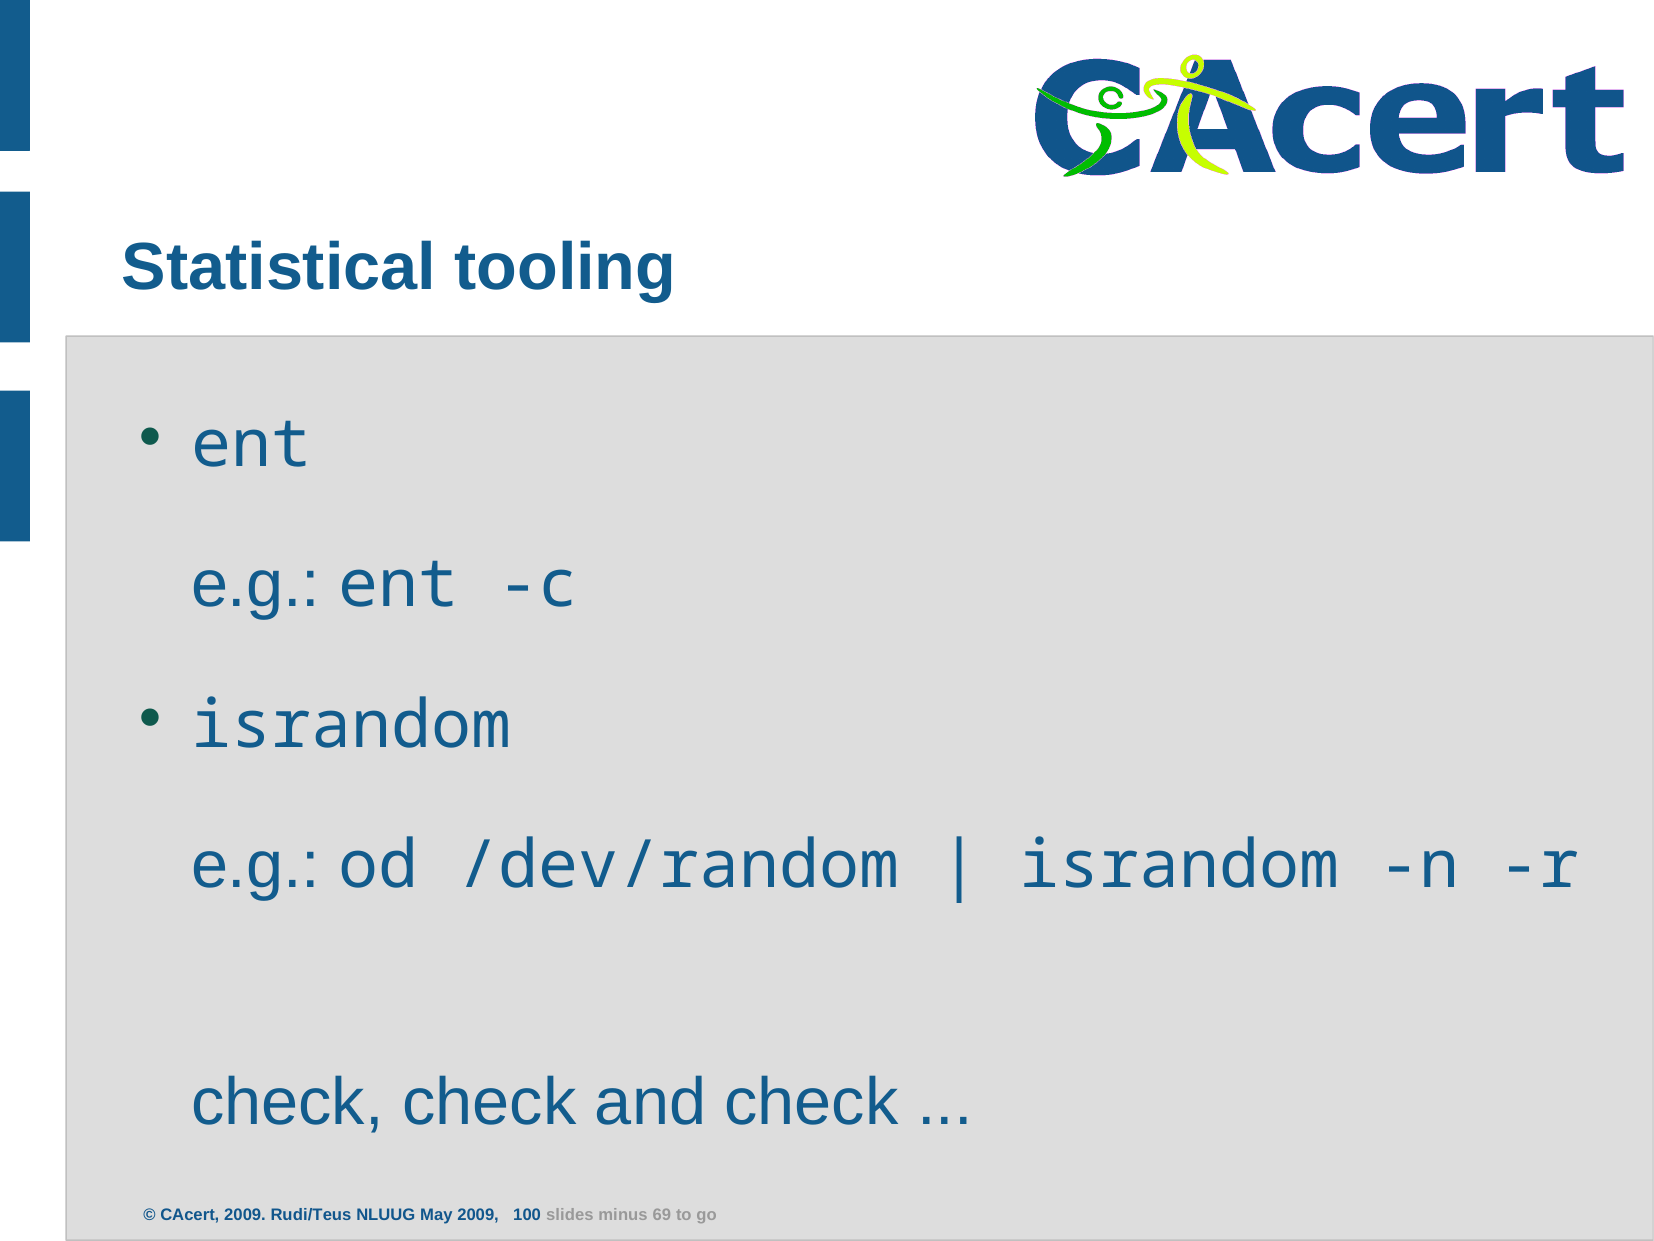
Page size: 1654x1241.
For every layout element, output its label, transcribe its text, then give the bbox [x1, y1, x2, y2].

list ent e.g.: ent -c israndom e.g.: od /dev/random | israndom -n -r check, check and check ... [121, 344, 1594, 1238]
picture [1033, 53, 1625, 178]
title Statistical tooling [121, 177, 1533, 315]
